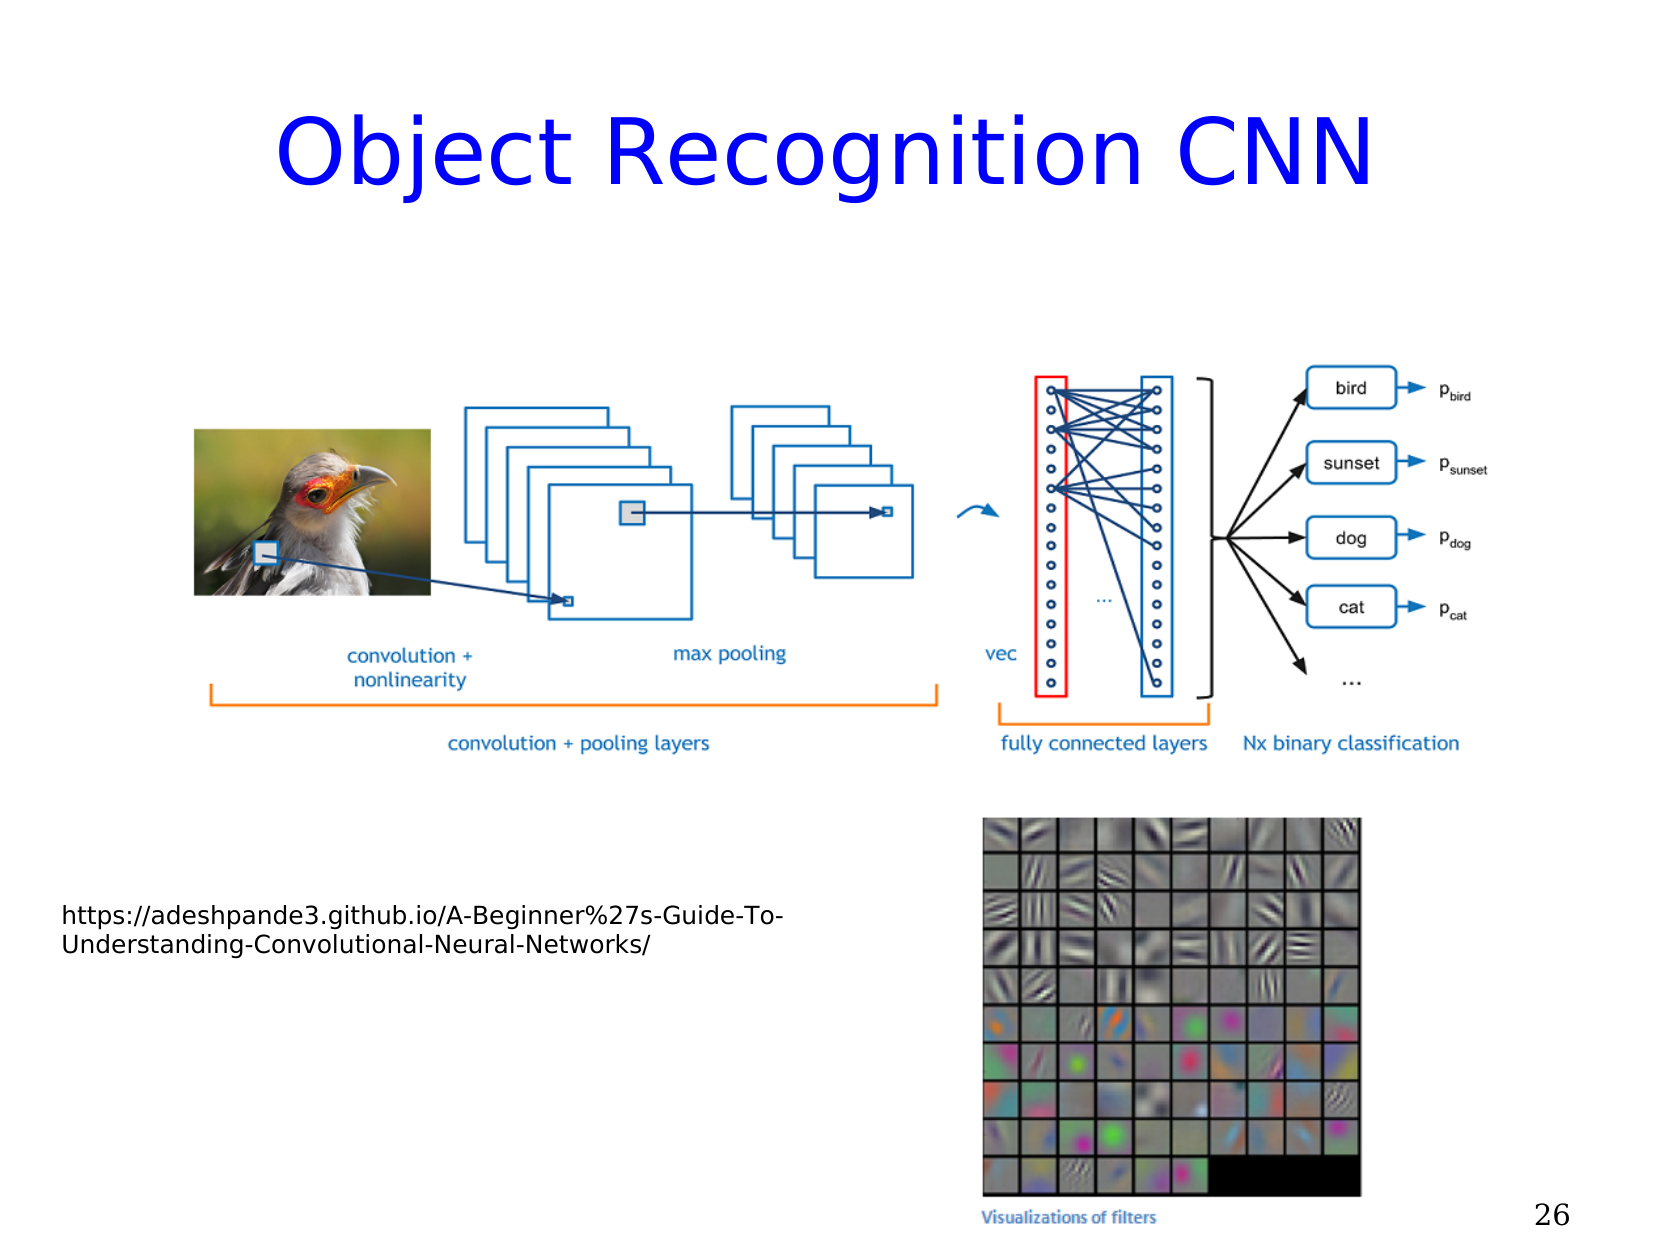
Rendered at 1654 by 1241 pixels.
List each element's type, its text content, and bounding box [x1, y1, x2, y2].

picture [969, 807, 1392, 1241]
title Object Recognition CNN [82, 49, 1571, 257]
text_box https://adeshpande3.github.io/A-Beginner%27s-Guide-To-Understanding-Convolutional-Neural-Networks/ [46, 893, 806, 996]
picture [185, 351, 1494, 773]
